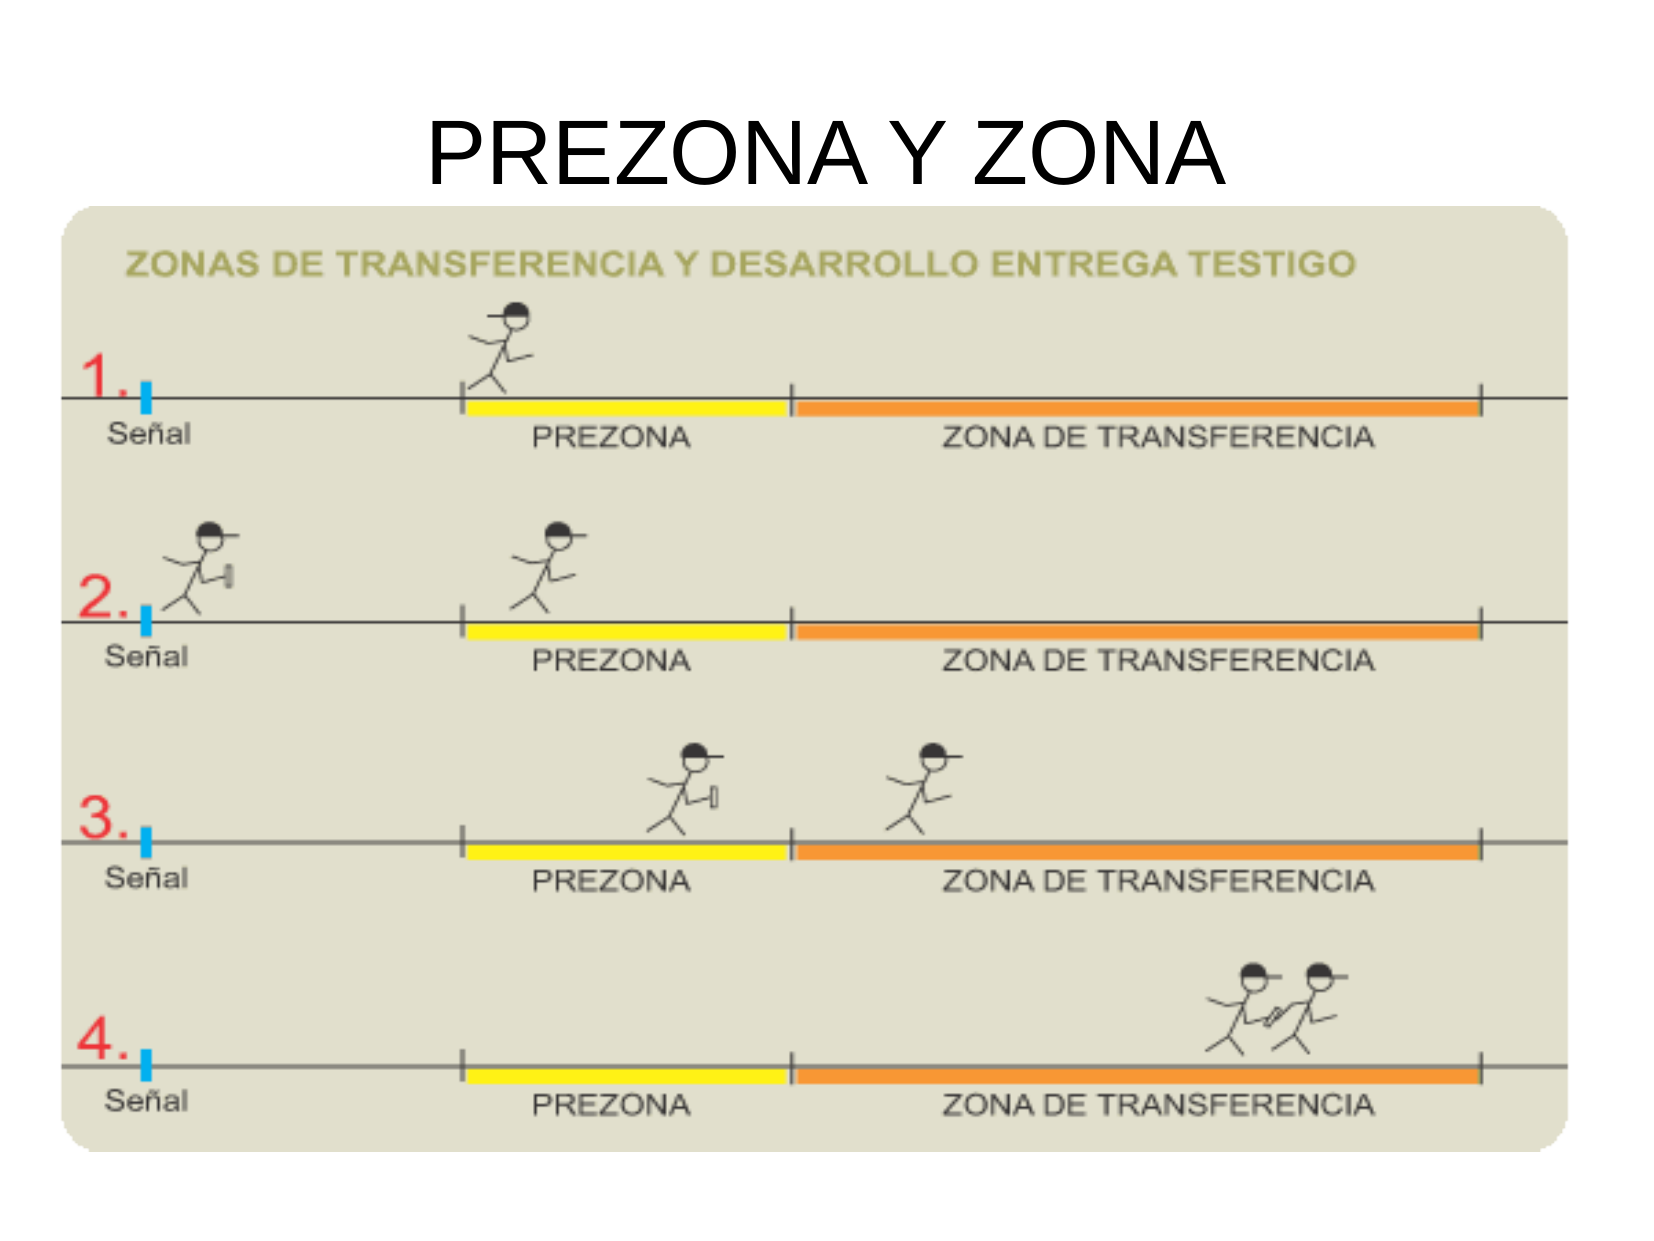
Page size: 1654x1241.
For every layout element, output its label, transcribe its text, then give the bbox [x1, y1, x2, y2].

picture [59, 206, 1572, 1152]
title PREZONA Y ZONA [82, 56, 1571, 206]
